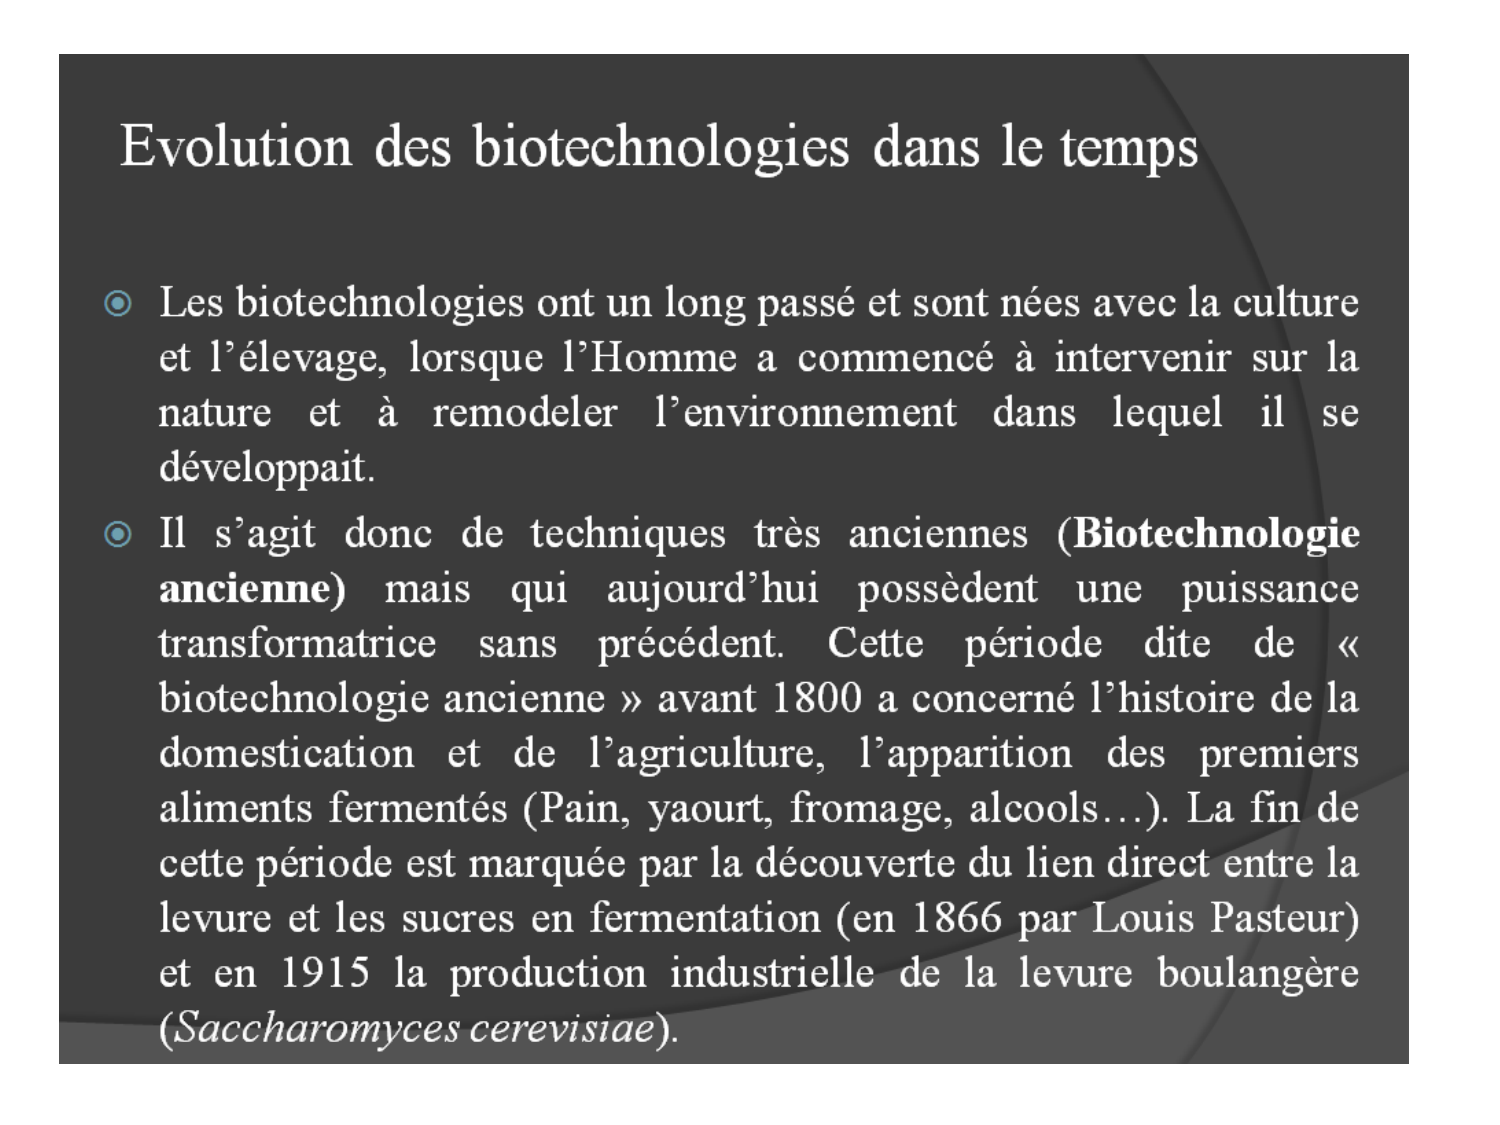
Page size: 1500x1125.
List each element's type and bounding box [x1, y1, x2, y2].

picture [59, 54, 1409, 1064]
